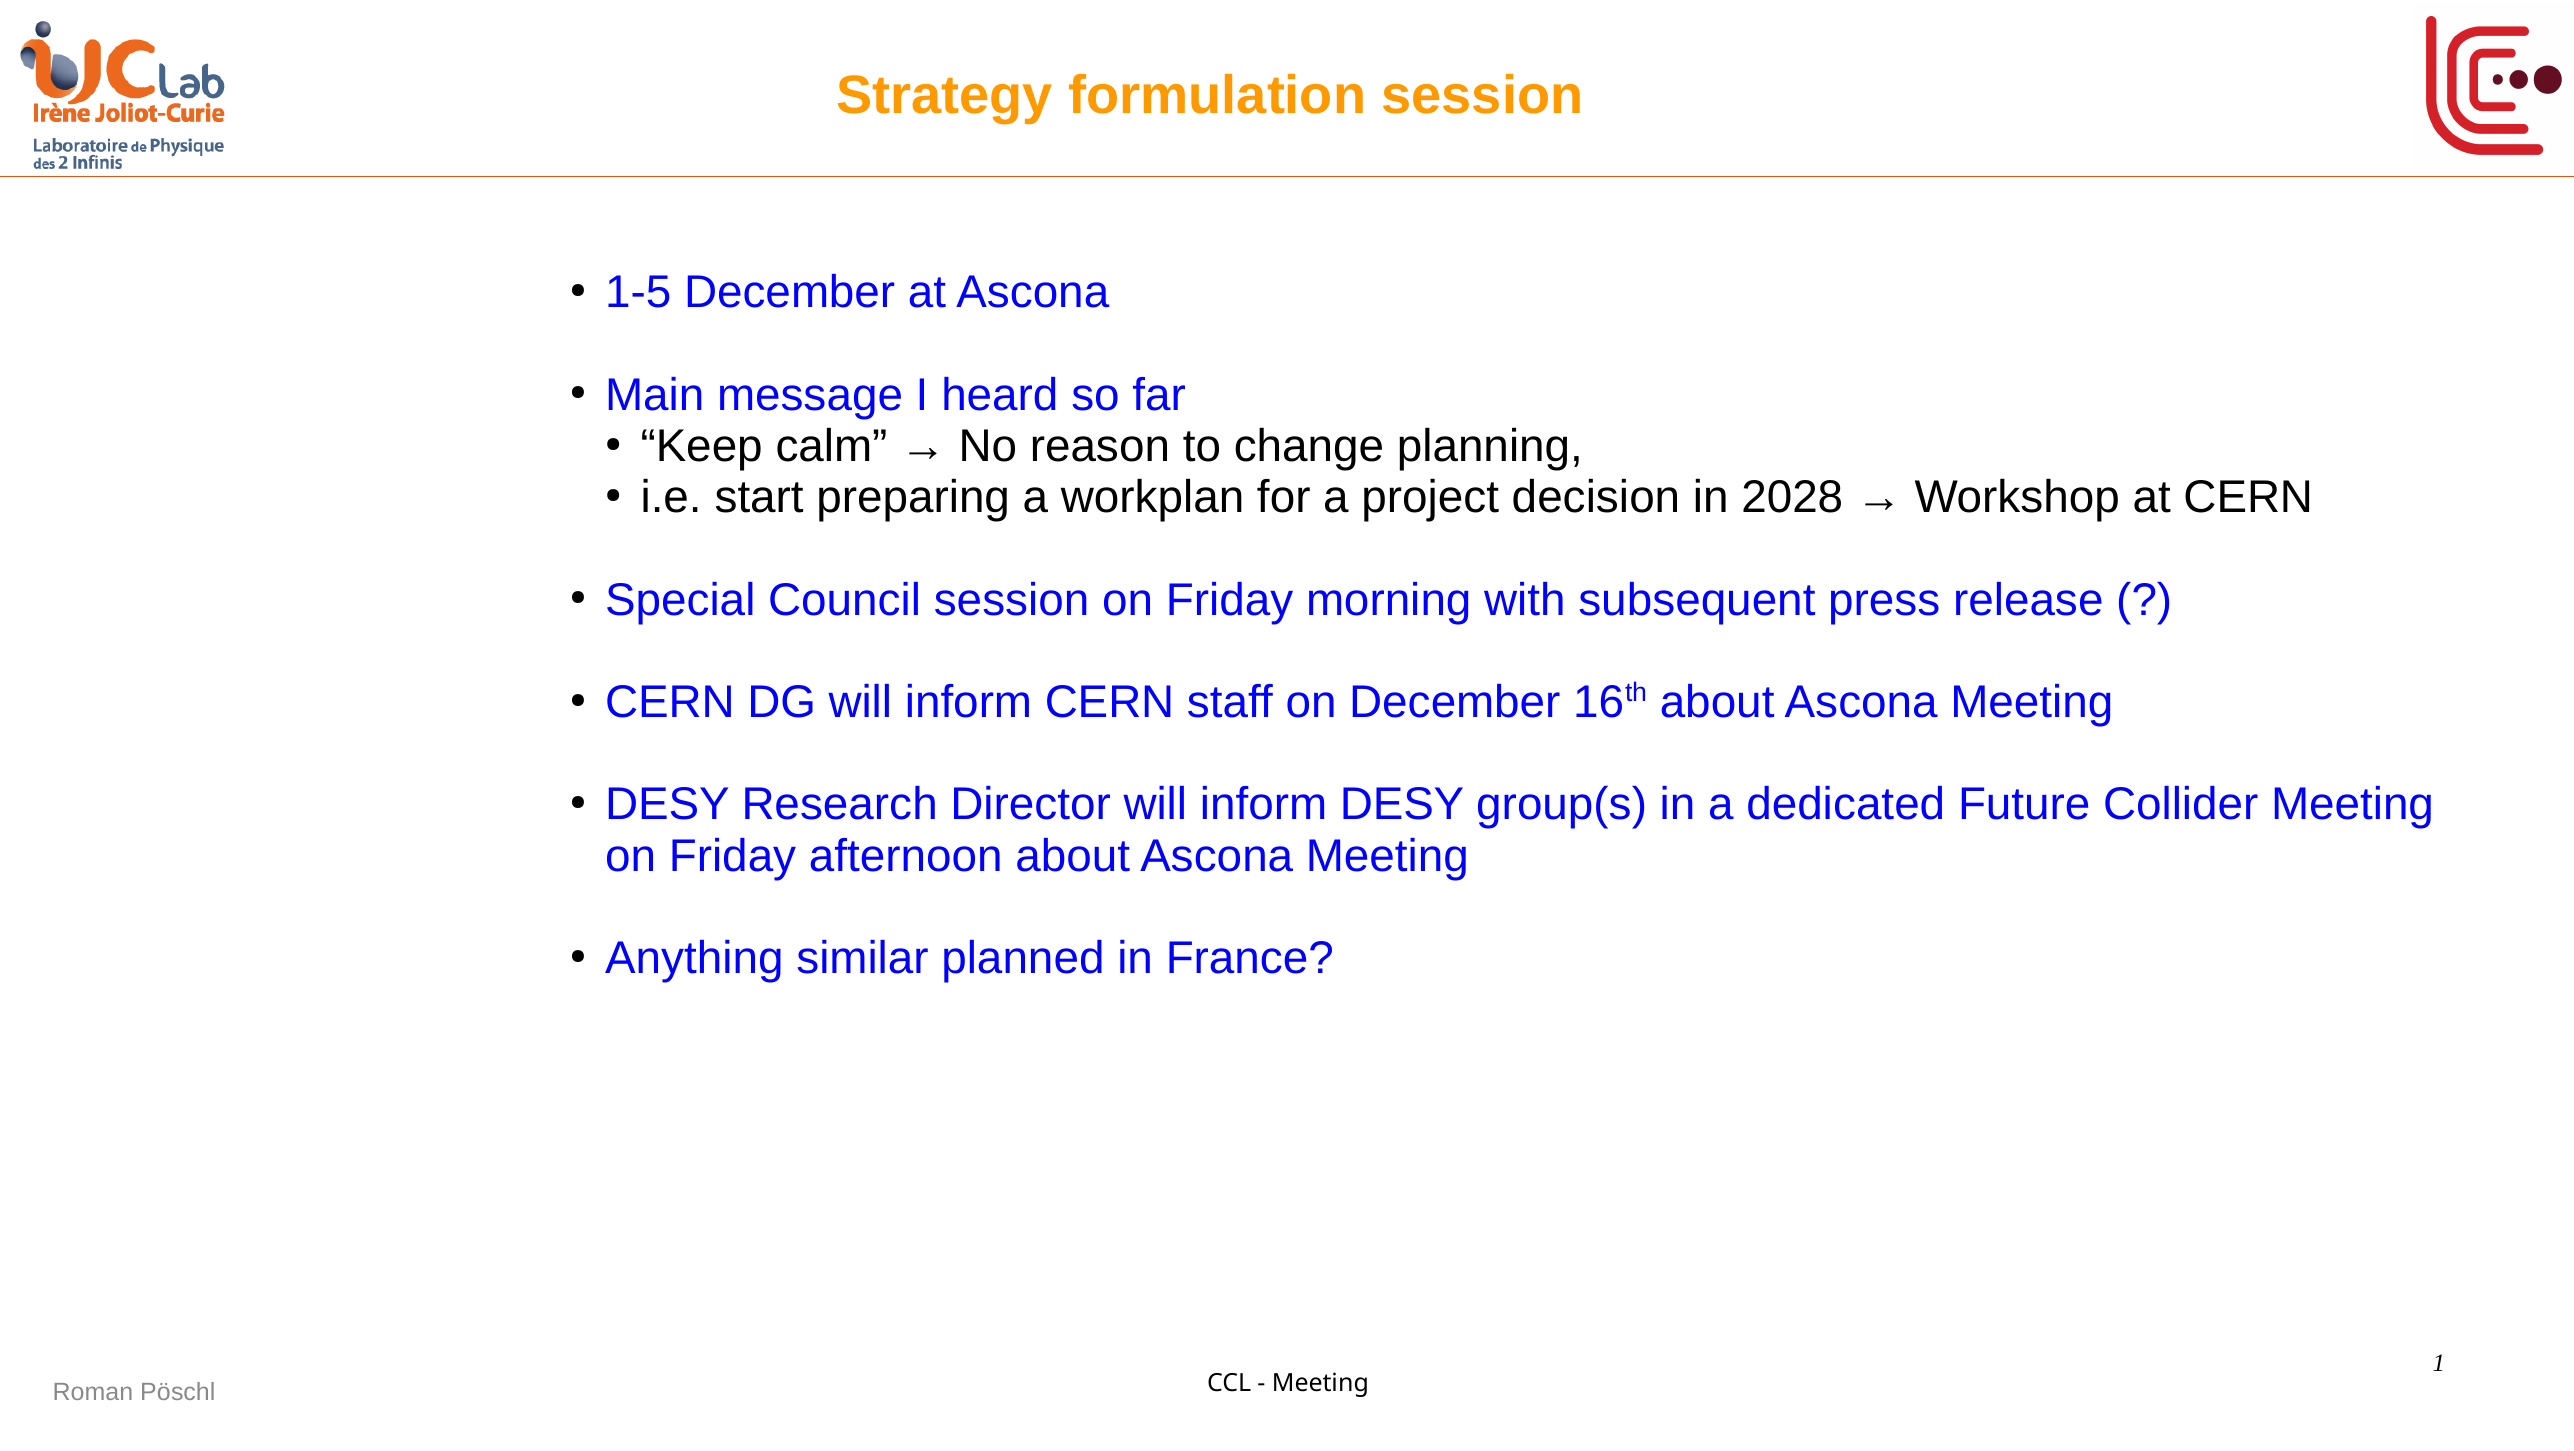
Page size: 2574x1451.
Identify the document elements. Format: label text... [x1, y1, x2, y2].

title Strategy formulation session [67, 29, 2384, 159]
picture [4, 5, 240, 184]
text_box 1-5 December at Ascona Main message I heard so far “Keep calm” → No reason to change planning, i.e. start preparing a workplan for a project decision in 2028 → Workshop at CERN Special Council session on Friday morning with subsequent press release (?) CERN DG will inform CERN staff on December 16th about Ascona Meeting DESY Research Director will inform DESY group(s) in a dedicated Future Collider Meeting on Friday afternoon about Ascona Meeting Anything similar planned in France? [555, 258, 2447, 1321]
picture [2412, 3, 2574, 168]
